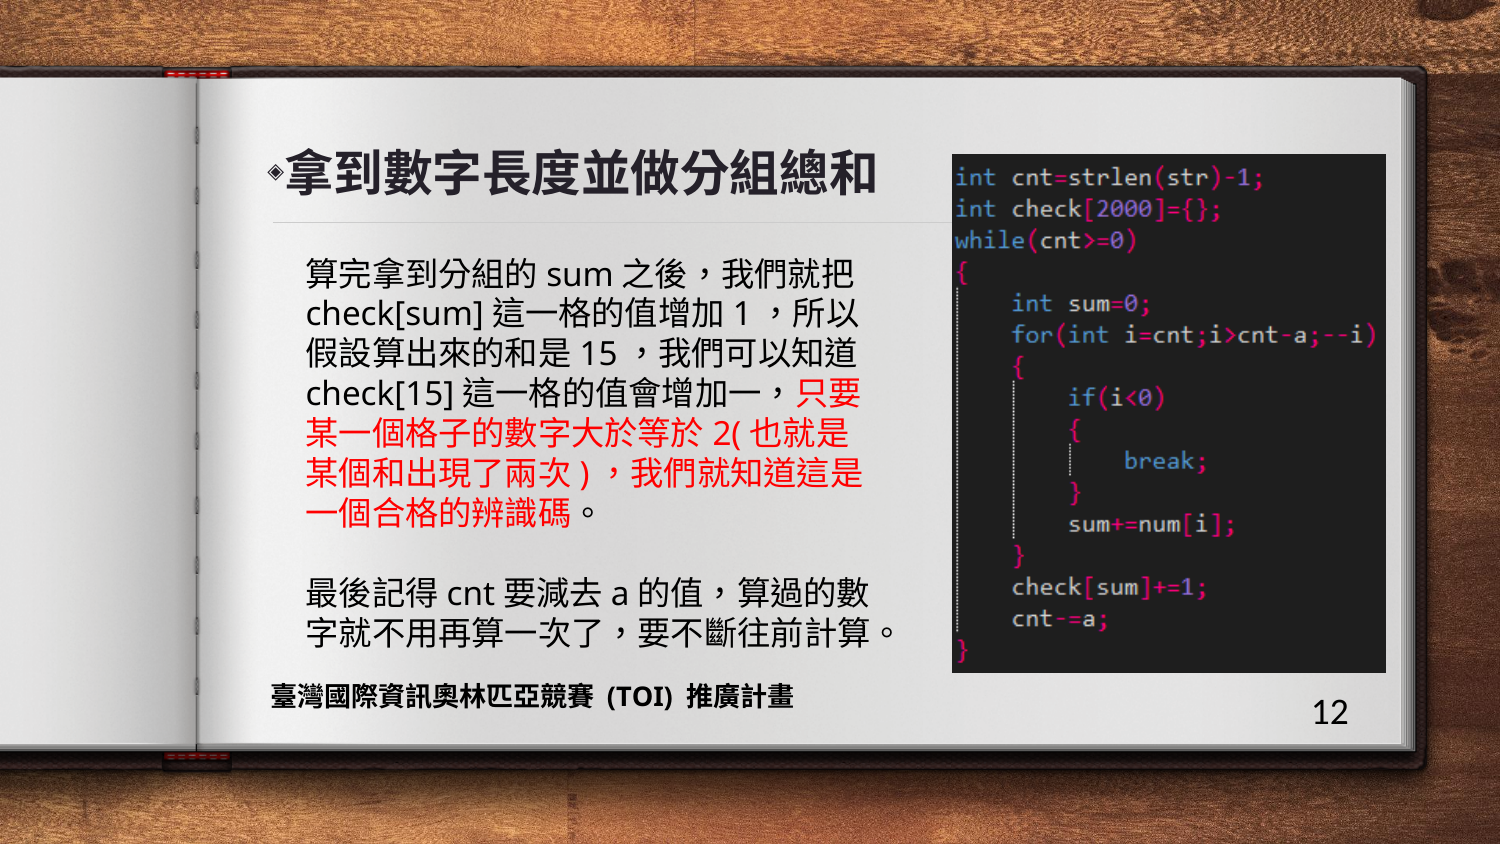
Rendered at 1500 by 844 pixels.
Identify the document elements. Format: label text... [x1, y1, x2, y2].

list 拿到數字長度並做分組總和 [252, 126, 1194, 216]
picture [952, 154, 1386, 673]
text_box 算完拿到分組的sum之後，我們就把check[sum]這一格的值增加1，所以假設算出來的和是15，我們可以知道check[15]這一格的值會增加一，只要某一個格子的數字大於等於2(也就是某個和出現了兩次)，我們就知道這是一個合格的辨識碼。 最後記得cnt要減去a的值，算過的數字就不用再算一次了，要不斷往前計算。 [290, 245, 893, 665]
text_box [1295, 673, 1386, 737]
